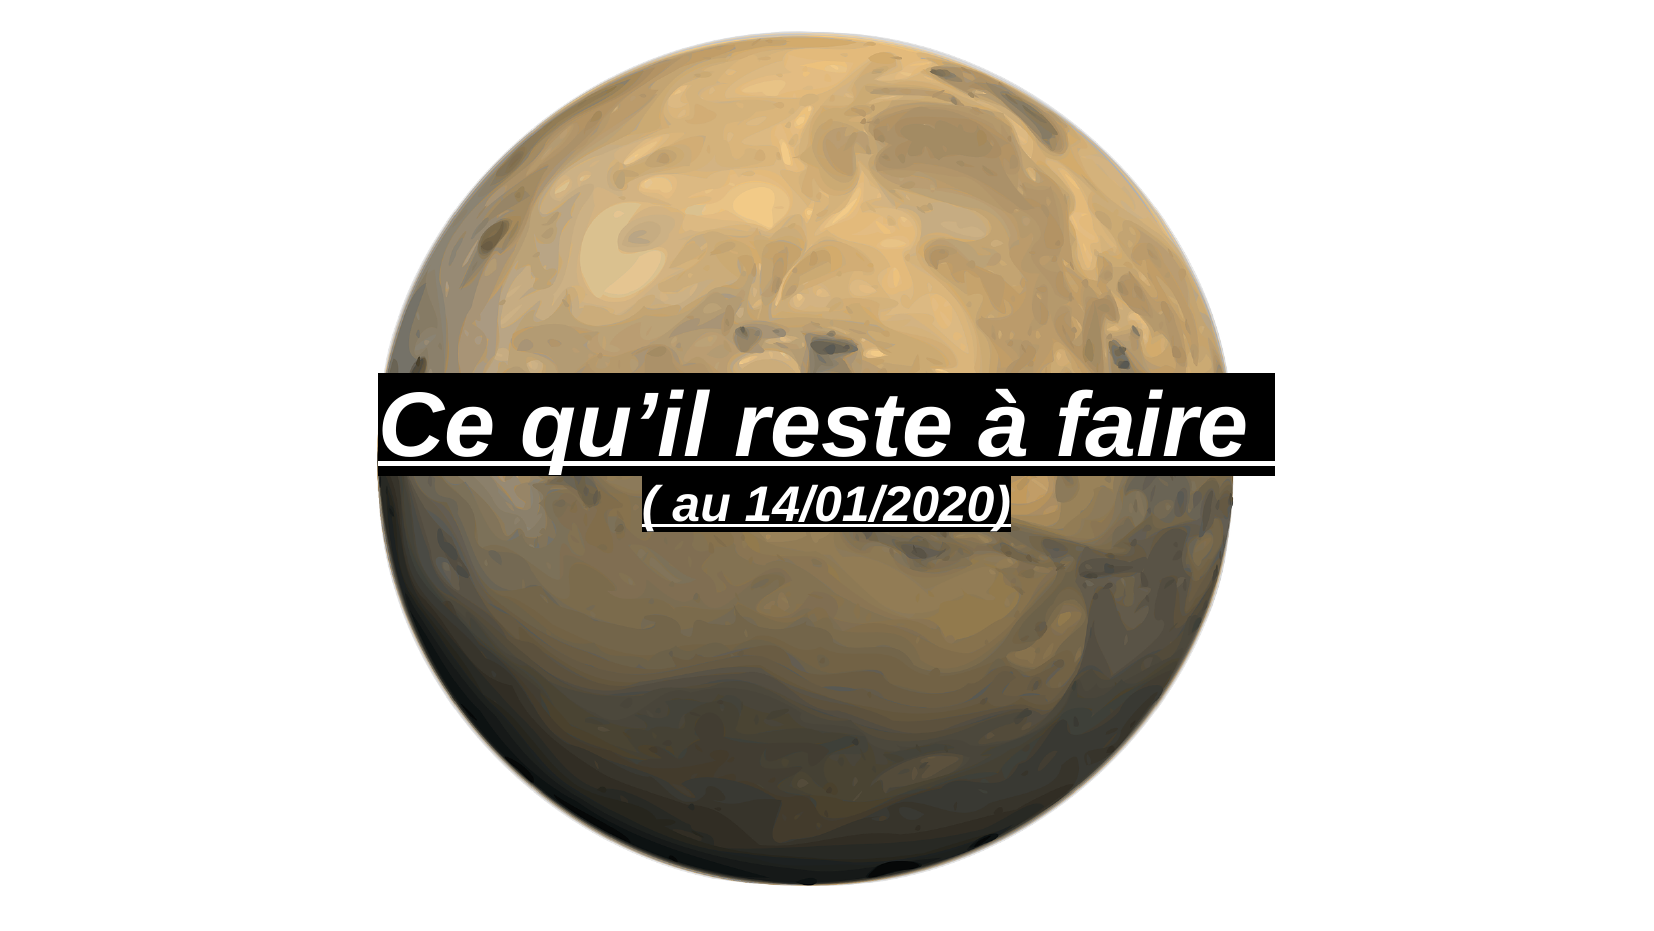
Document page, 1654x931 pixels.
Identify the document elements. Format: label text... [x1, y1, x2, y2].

title Ce qu’il reste à faire ( au 14/01/2020) [82, 373, 1571, 532]
picture [377, 532, 1234, 886]
picture [377, 31, 1234, 373]
